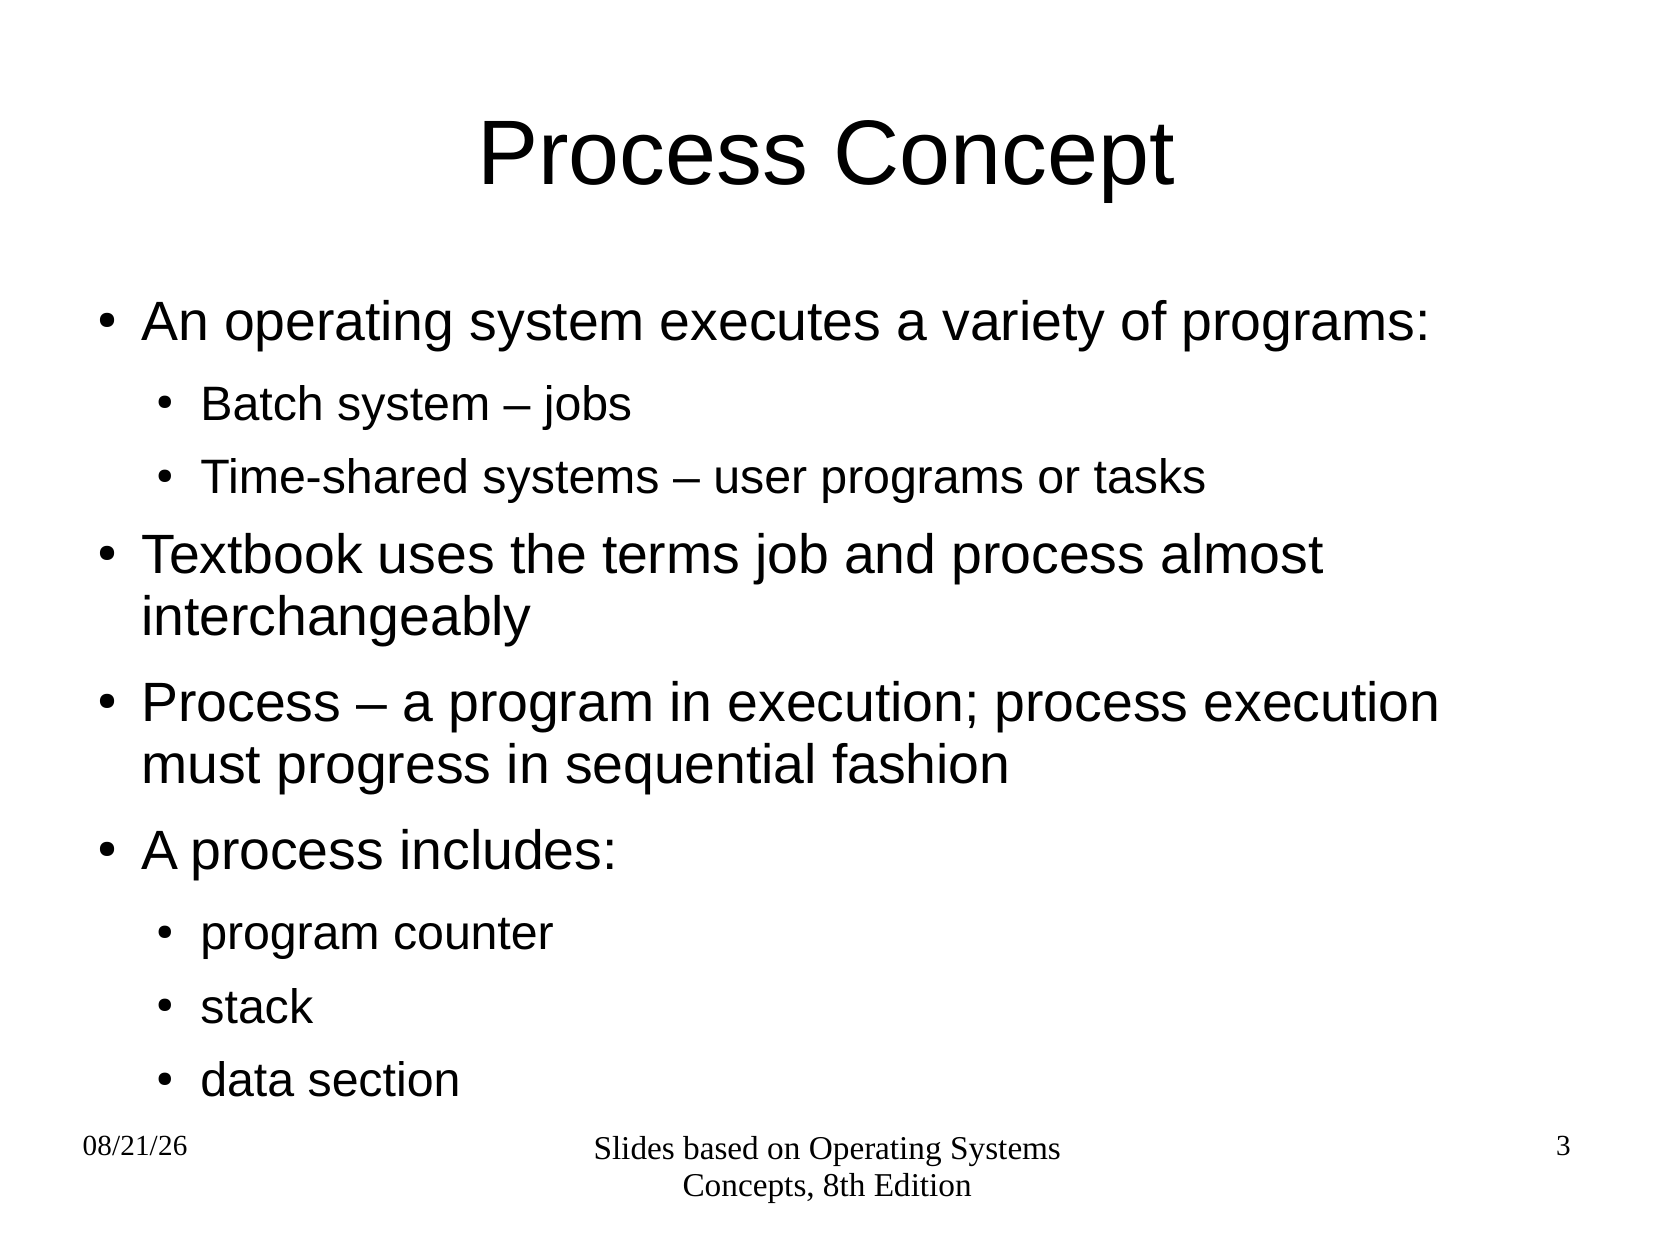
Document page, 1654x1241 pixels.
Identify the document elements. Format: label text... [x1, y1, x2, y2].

list An operating system executes a variety of programs: Batch system – jobs Time-shared systems – user programs or tasks Textbook uses the terms job and process almost interchangeably Process – a program in execution; process execution must progress in sequential fashion A process includes: program counter stack data section [82, 290, 1571, 1109]
title Process Concept [82, 49, 1571, 257]
